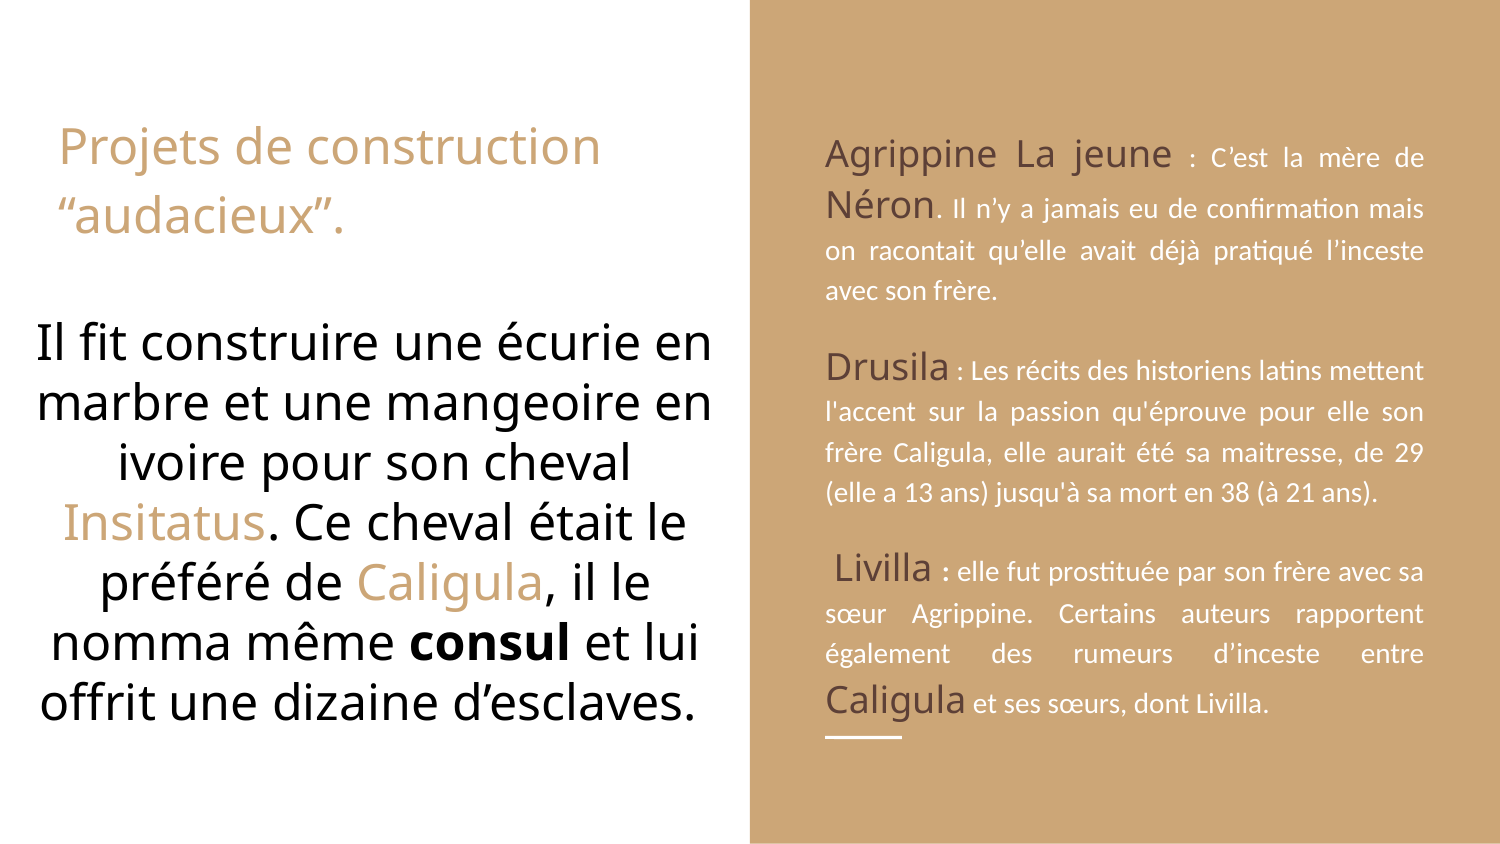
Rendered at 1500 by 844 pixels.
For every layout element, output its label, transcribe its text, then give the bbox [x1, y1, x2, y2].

title Projets de construction “audacieux”. [43, 43, 708, 259]
list Agrippine La jeune : C’est la mère de Néron. Il n’y a jamais eu de confirmation mais on racontait qu’elle avait déjà pratiqué l’inceste avec son frère. Drusila : Les récits des historiens latins mettent l'accent sur la passion qu'éprouve pour elle son frère Caligula, elle aurait été sa maitresse, de 29 (elle a 13 ans) jusqu'à sa mort en 38 (à 21 ans). Livilla : elle fut prostituée par son frère avec sa sœur Agrippine. Certains auteurs rapportent également des rumeurs d’inceste entre Caligula et ses sœurs, dont Livilla. [810, 118, 1440, 725]
subtitle Il fit construire une écurie en marbre et une mangeoire en ivoire pour son cheval Insitatus. Ce cheval était le préféré de Caligula, il le nomma même consul et lui offrit une dizaine d’esclaves. [20, 295, 731, 580]
